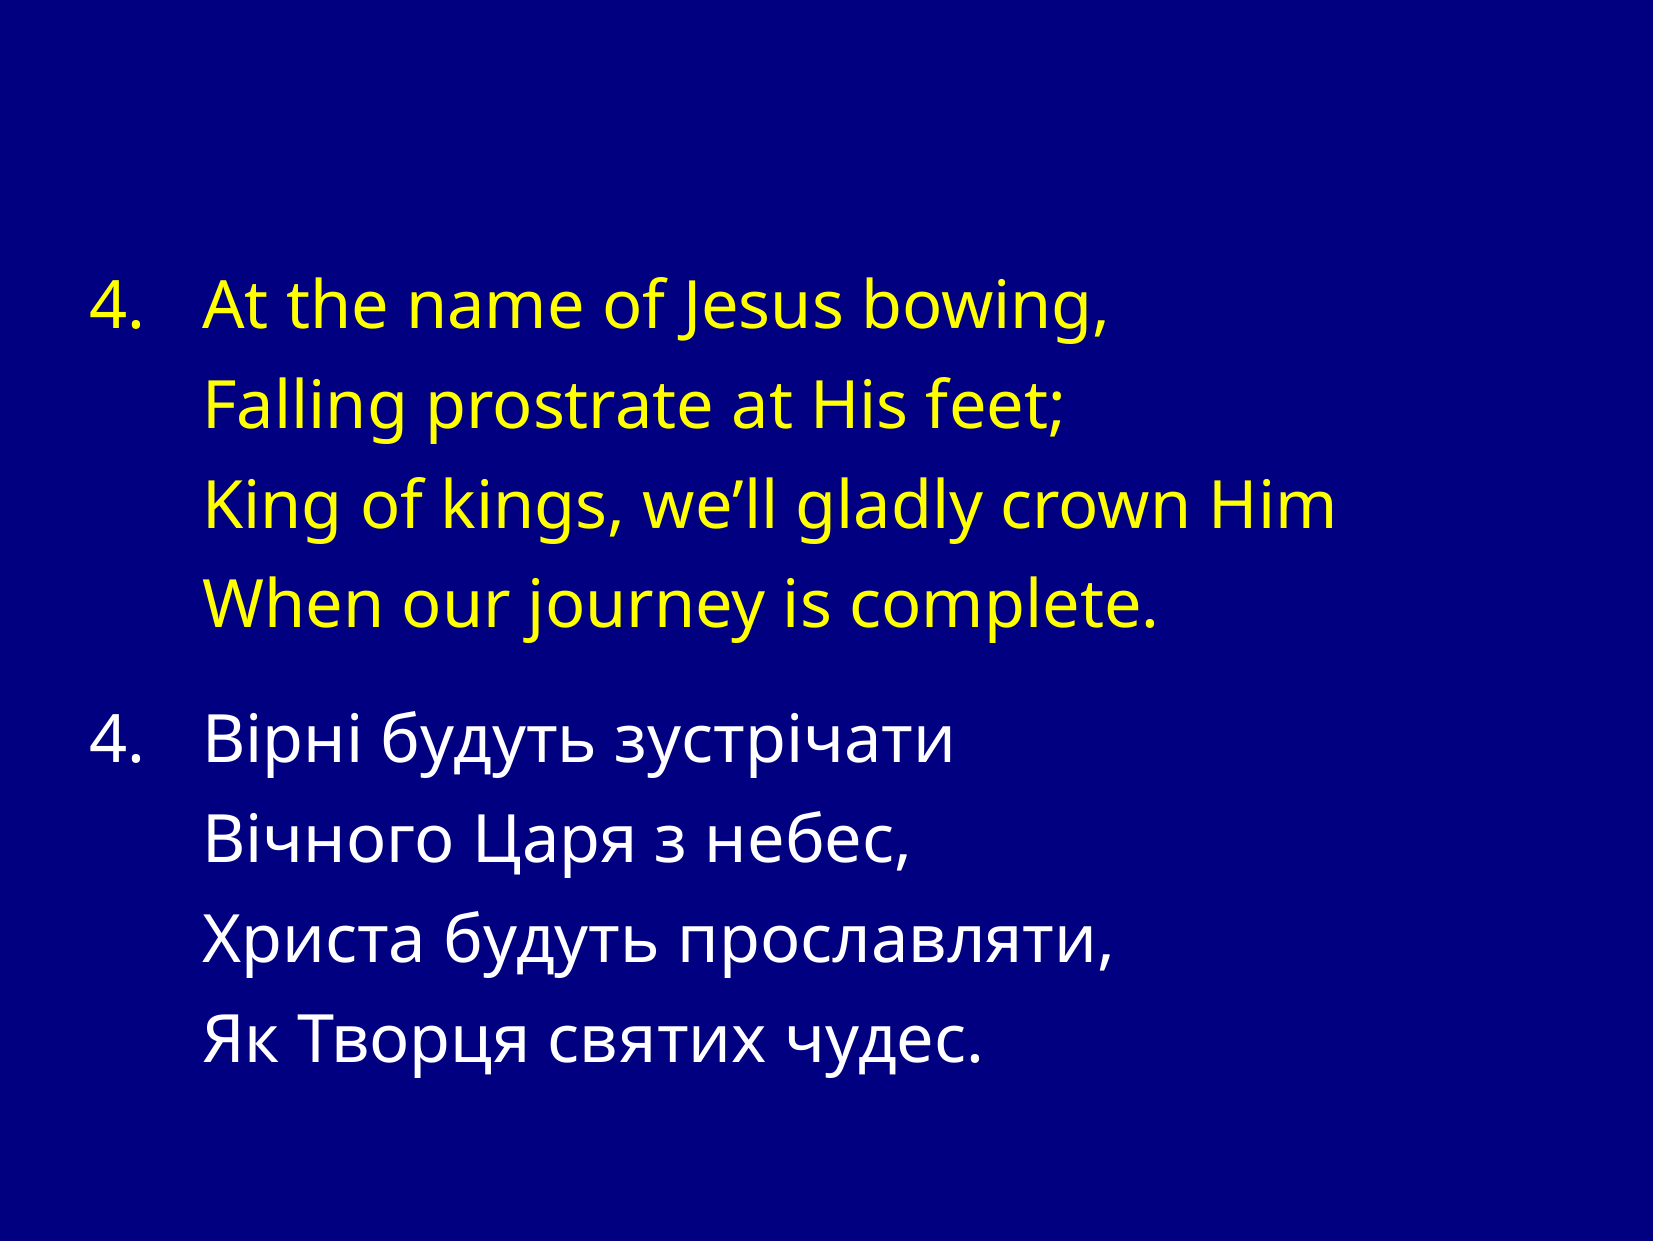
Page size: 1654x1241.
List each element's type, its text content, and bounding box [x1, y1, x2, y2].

text_box 4. At the name of Jesus bowing, Falling prostrate at His feet; King of kings, we’ll gladly crown Him When our journey is complete. [75, 150, 1576, 638]
text_box 4. Вірні будуть зустрічати Вічного Царя з небес, Христа будуть прославляти, Як Творця святих чудес. [75, 675, 1576, 1163]
